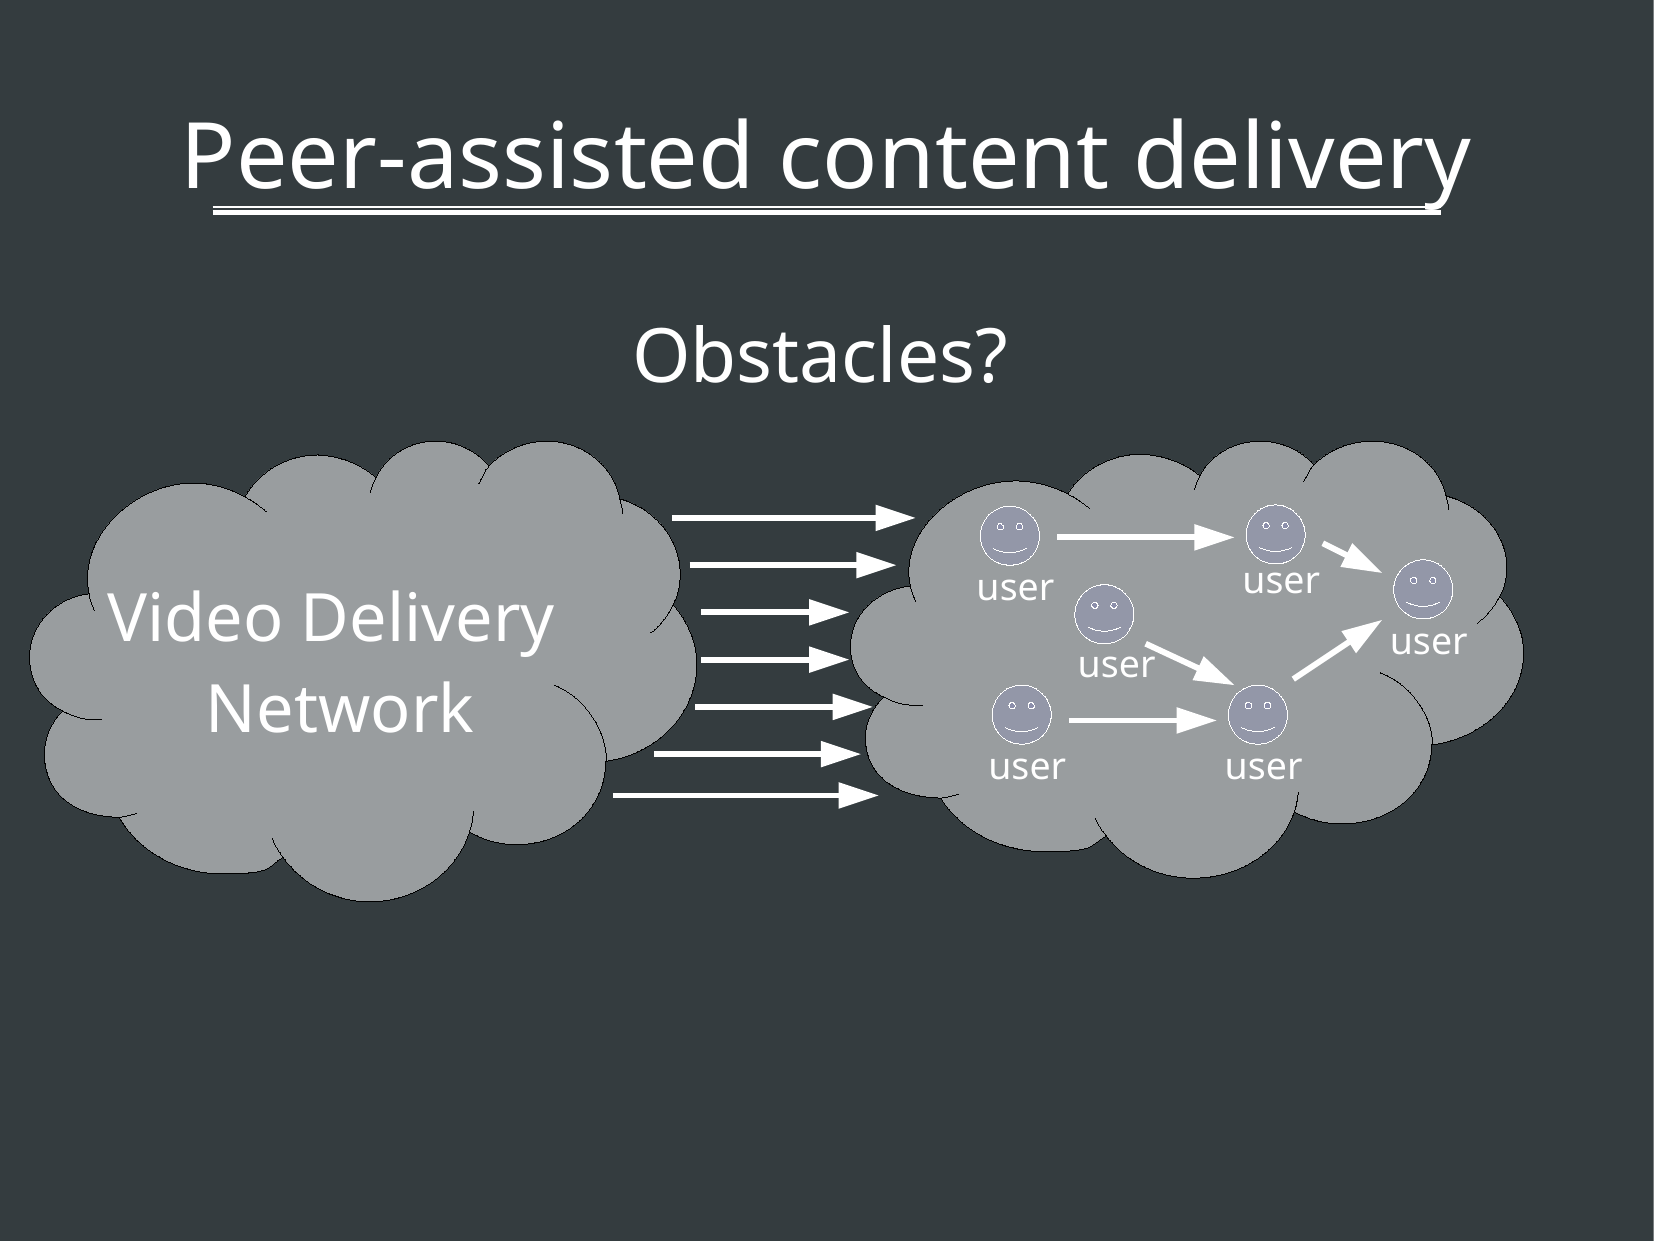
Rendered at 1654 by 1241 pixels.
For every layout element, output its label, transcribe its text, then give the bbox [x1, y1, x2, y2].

text_box user [1375, 607, 1471, 680]
title Peer-assisted content delivery [82, 49, 1571, 257]
text_box [850, 441, 1524, 879]
text_box user [1209, 732, 1306, 805]
text_box user [961, 553, 1058, 626]
picture [0, 0, 1654, 1241]
text_box Video Delivery Network [29, 441, 697, 902]
text_box Obstacles? [590, 295, 1093, 425]
text_box user [973, 732, 1069, 805]
text_box user [1062, 630, 1159, 703]
text_box user [1227, 546, 1323, 619]
